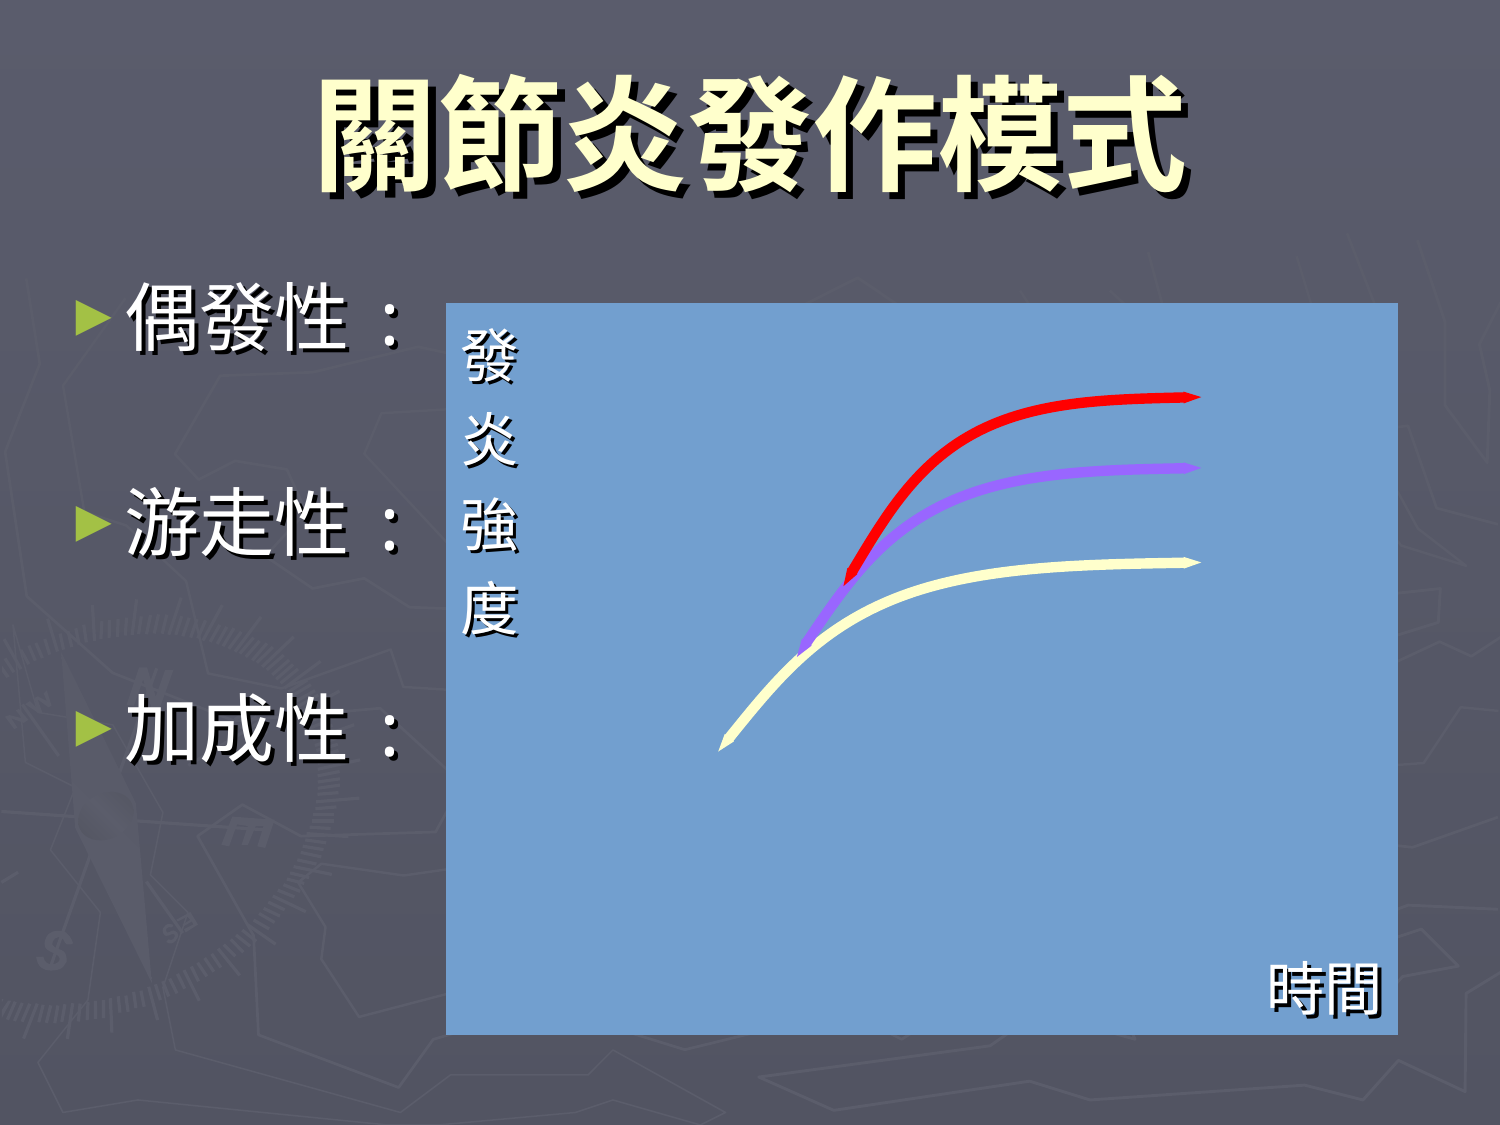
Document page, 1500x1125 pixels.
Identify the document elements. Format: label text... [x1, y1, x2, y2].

title 關節炎發作模式 [49, 37, 1451, 225]
table_cell 時間 [529, 655, 1398, 1035]
table_header [529, 303, 1398, 655]
table_header 發炎強度 [446, 303, 529, 655]
list 偶發性: 游走性: 加成性: [49, 262, 404, 1001]
table_cell [446, 655, 529, 1035]
